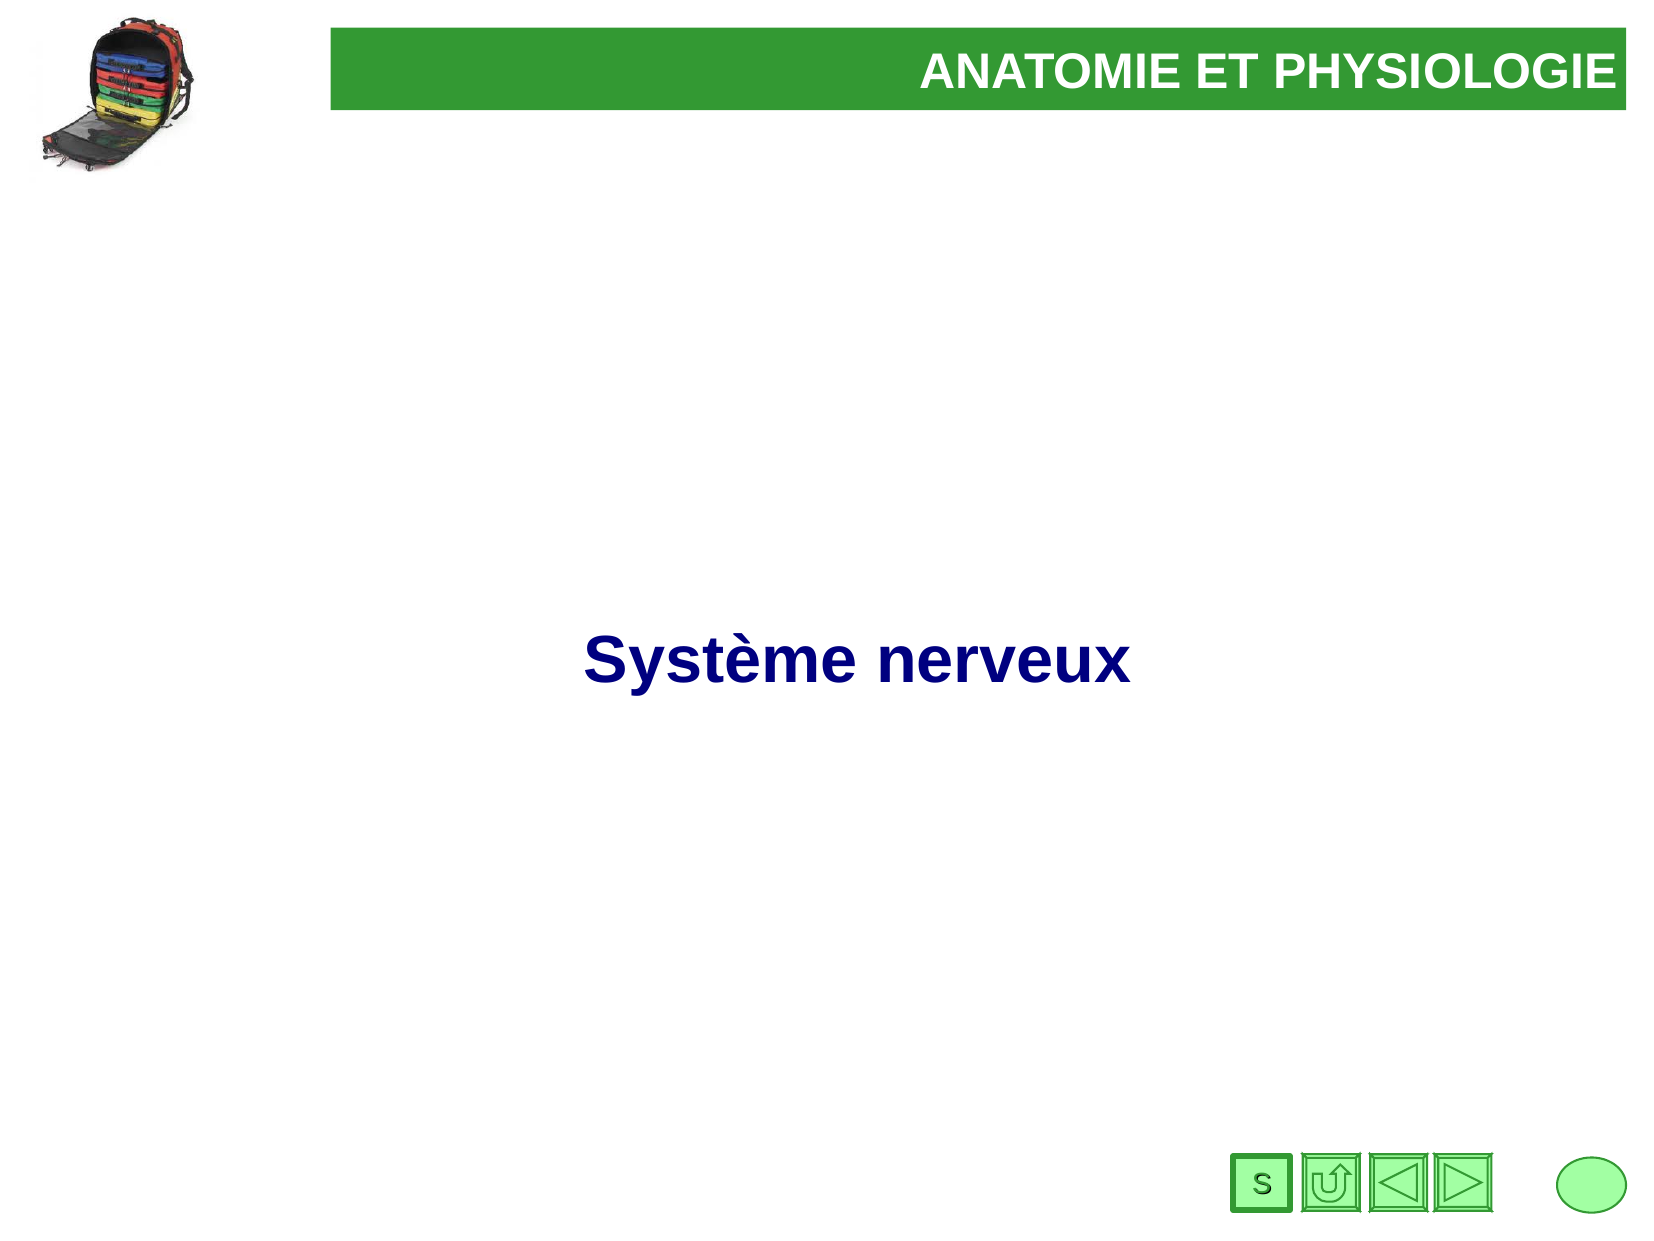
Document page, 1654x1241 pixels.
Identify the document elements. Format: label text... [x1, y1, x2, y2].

text_box [1557, 1157, 1627, 1213]
picture [29, 5, 201, 183]
title ANATOMIE ET PHYSIOLOGIE [331, 35, 1619, 107]
text_box Système nerveux [158, 618, 1558, 702]
